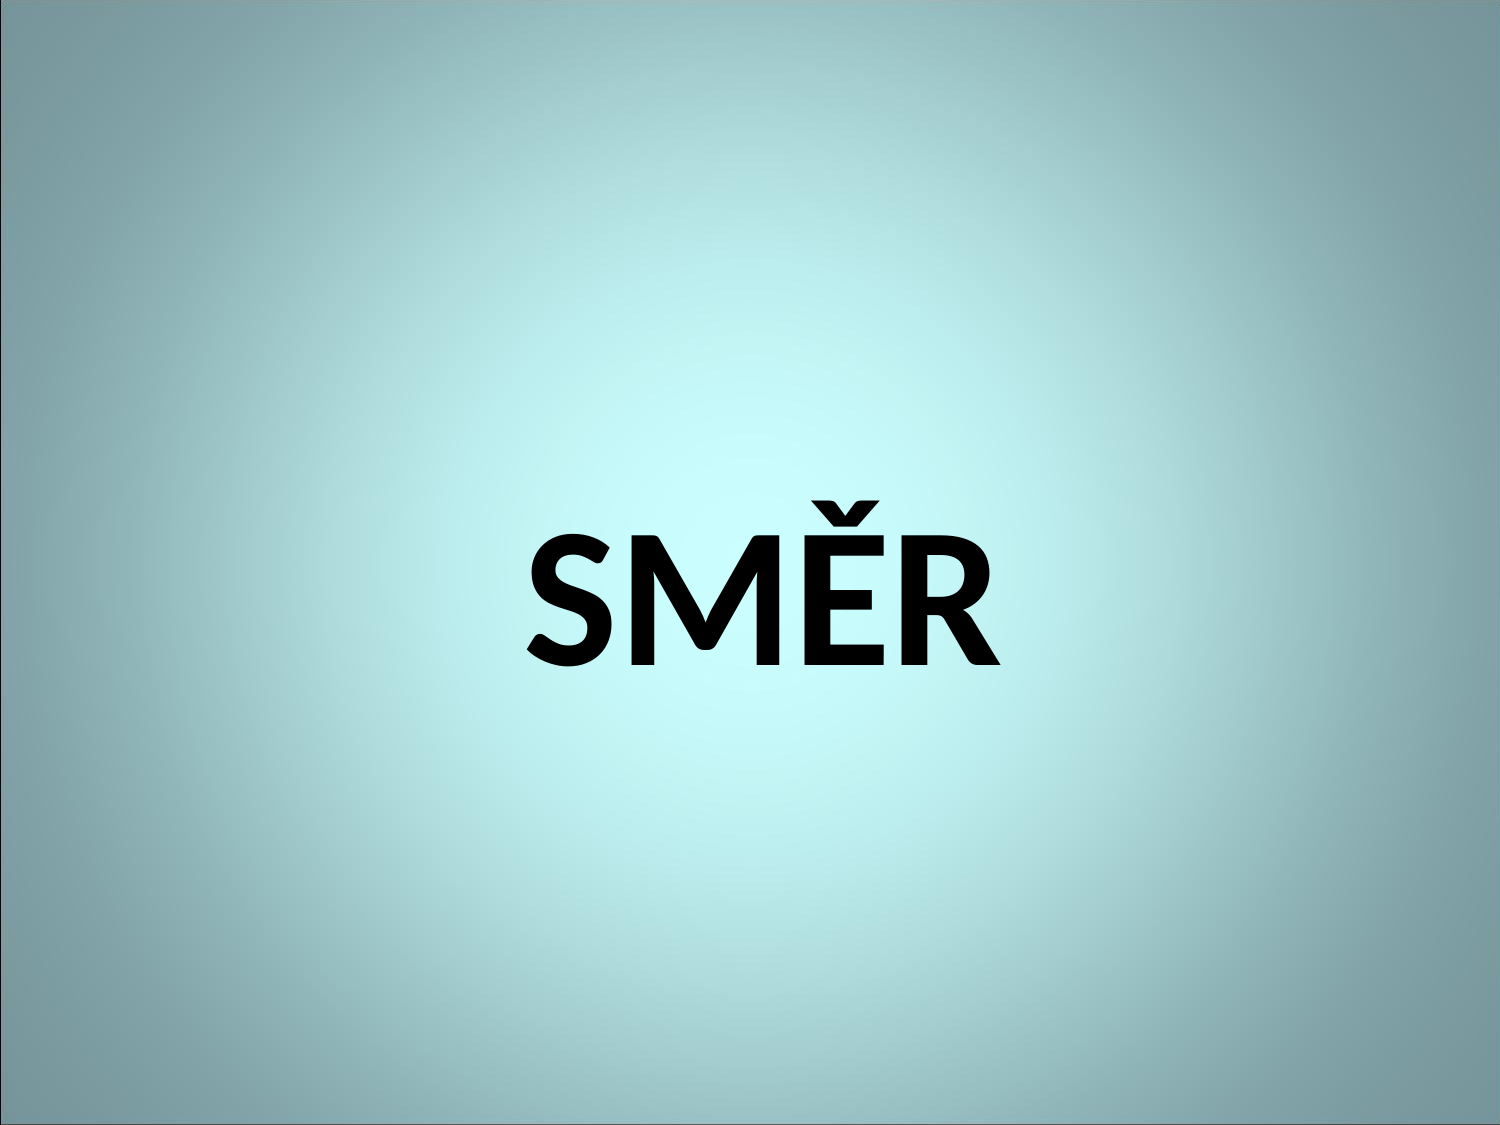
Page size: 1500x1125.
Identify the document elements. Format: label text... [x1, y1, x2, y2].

title SMĚR [88, 457, 1439, 713]
picture [0, 0, 1500, 1125]
